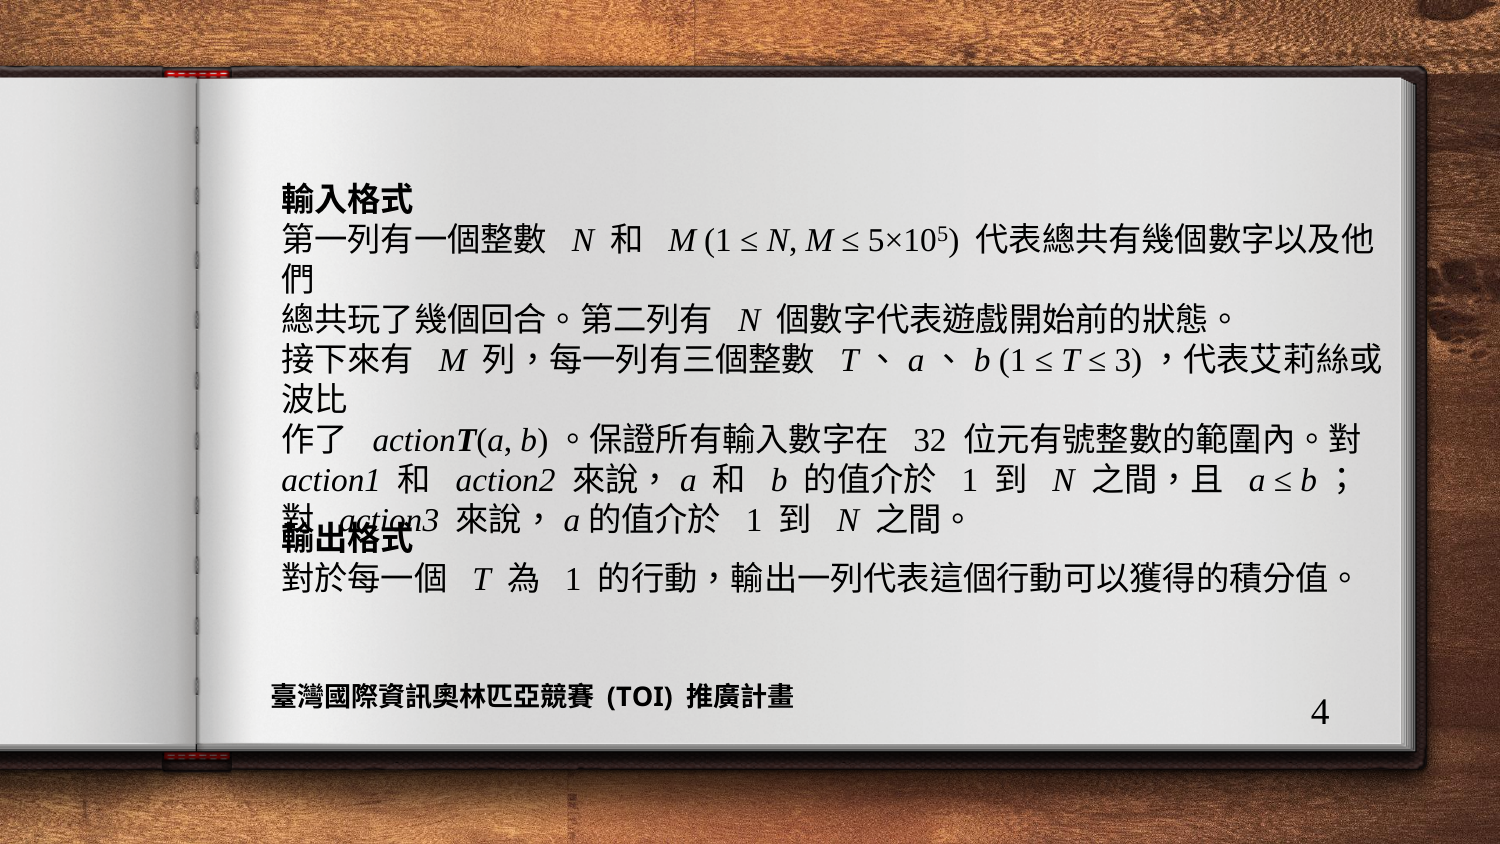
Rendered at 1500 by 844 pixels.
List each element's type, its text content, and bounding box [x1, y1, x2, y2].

text_box 輸入格式 第一列有一個整數 N 和 M (1 ≤ N, M ≤ 5×105) 代表總共有幾個數字以及他們 總共玩了幾個回合。第二列有 N 個數字代表遊戲開始前的狀態。 接下來有 M 列，每一列有三個整數 T、a、b (1 ≤ T ≤ 3)，代表艾莉絲或波比 作了 actionT(a, b)。保證所有輸入數字在 32 位元有號整數的範圍內。對 action1 和 action2 來說，a 和 b 的值介於 1 到 N 之間，且 a ≤ b；對 action3 來說，a的值介於 1 到 N 之間。 [266, 171, 1400, 545]
text_box 輸出格式 對於每一個 T 為 1 的行動，輸出一列代表這個行動可以獲得的積分值。 [266, 469, 1368, 604]
text_box [1295, 672, 1386, 737]
